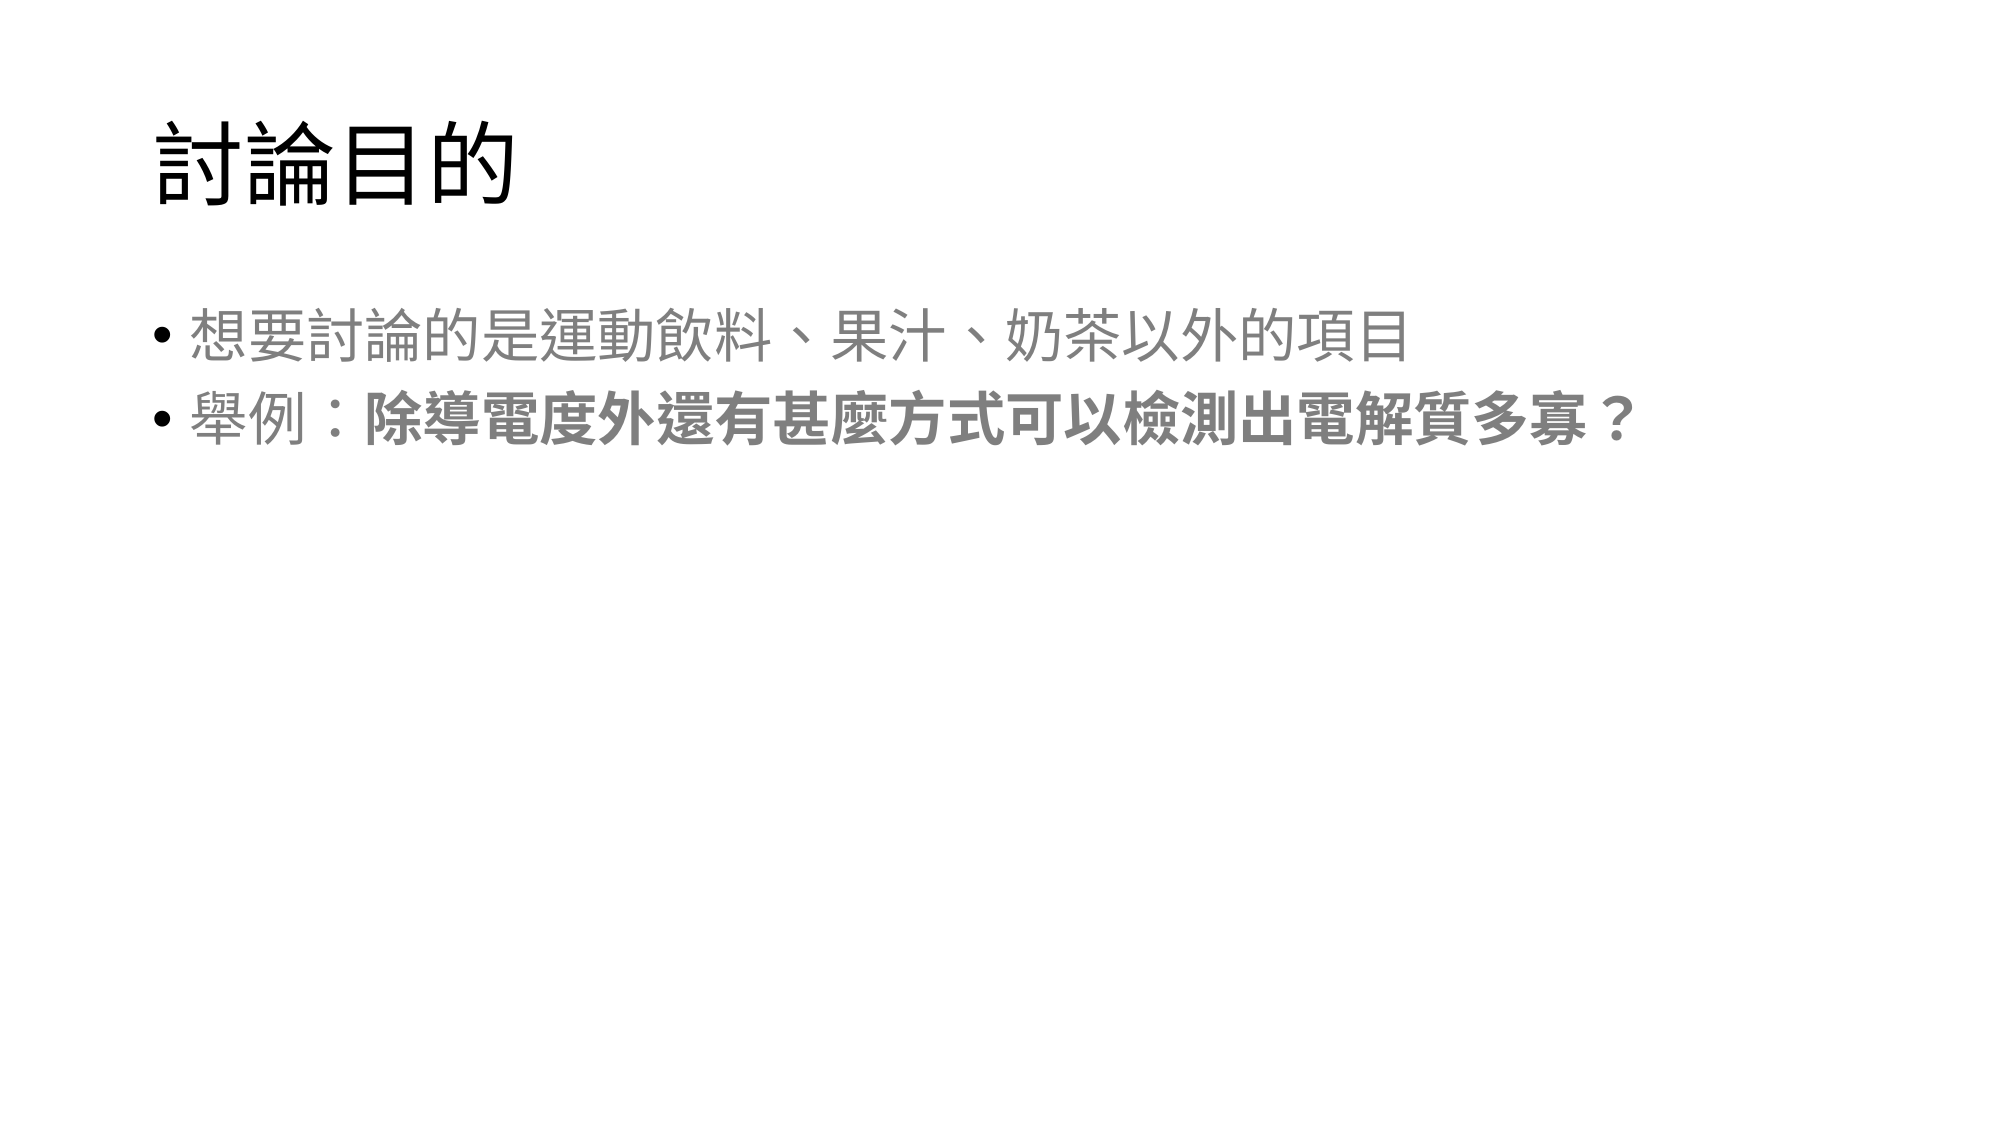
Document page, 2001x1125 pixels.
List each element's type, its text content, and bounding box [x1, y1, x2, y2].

list 想要討論的是運動飲料、果汁、奶茶以外的項目 舉例：除導電度外還有甚麼方式可以檢測出電解質多寡？ [137, 299, 1863, 1014]
title 討論目的 [137, 59, 1863, 278]
